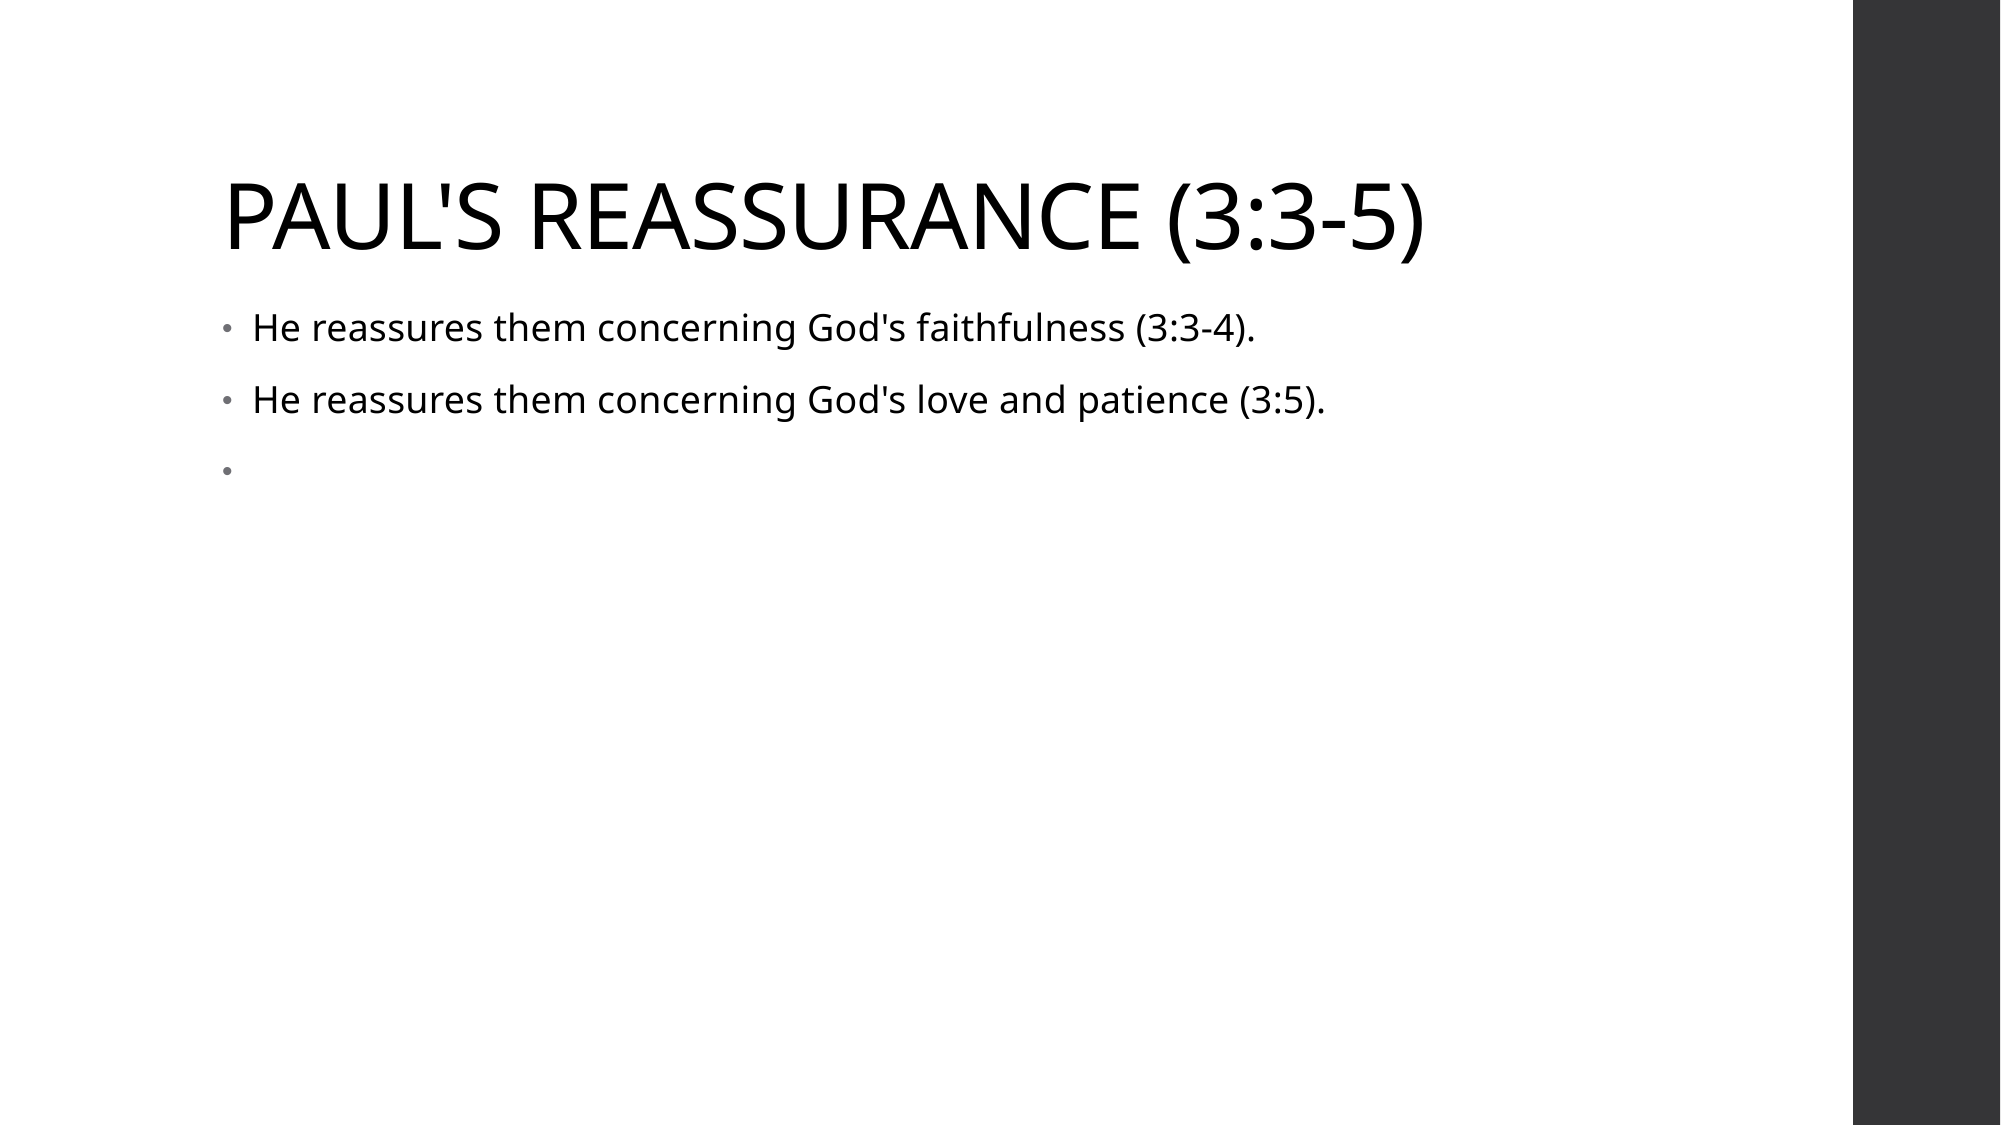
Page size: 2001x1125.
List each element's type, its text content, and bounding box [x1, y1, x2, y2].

list He reassures them concerning God's faithfulness (3:3-4). He reassures them concerning God's love and patience (3:5). [206, 299, 1617, 1014]
title PAUL'S REASSURANCE (3:3-5) [206, 60, 1797, 278]
